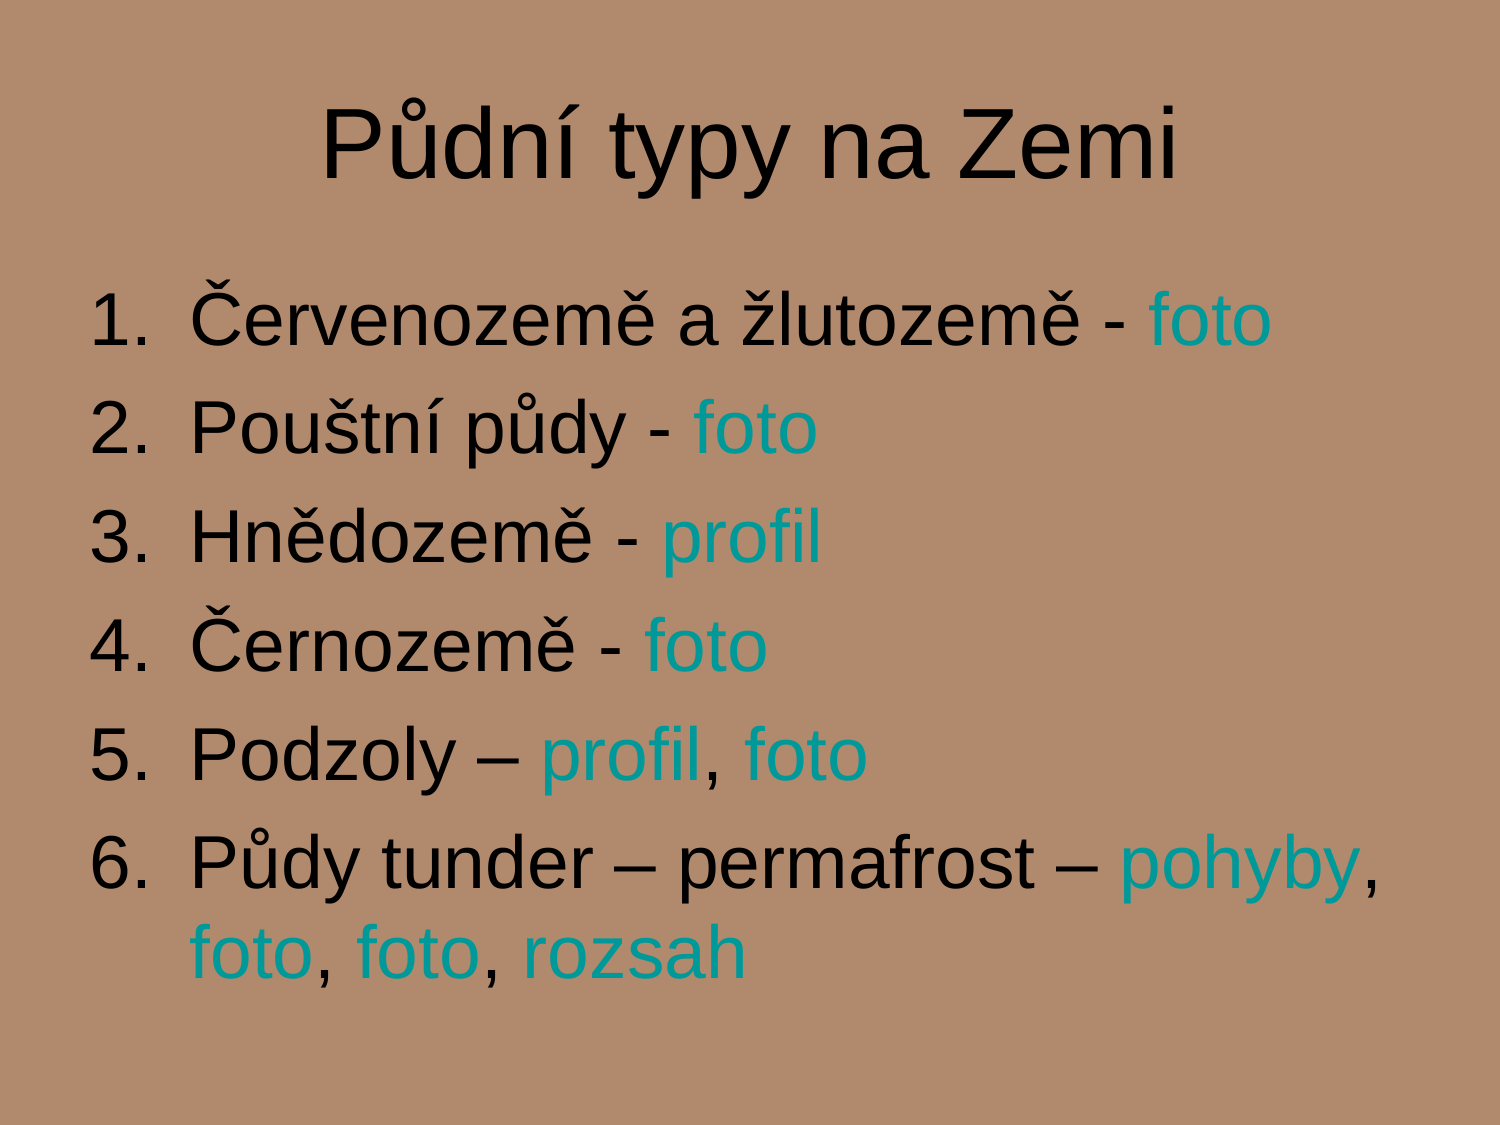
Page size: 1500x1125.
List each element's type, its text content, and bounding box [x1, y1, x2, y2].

list Červenozemě a žlutozemě - foto Pouštní půdy - foto Hnědozemě - profil Černozemě - foto Podzoly – profil, foto Půdy tunder – permafrost – pohyby, foto, foto, rozsah [75, 262, 1426, 1006]
title Půdní typy na Zemi [75, 45, 1426, 233]
